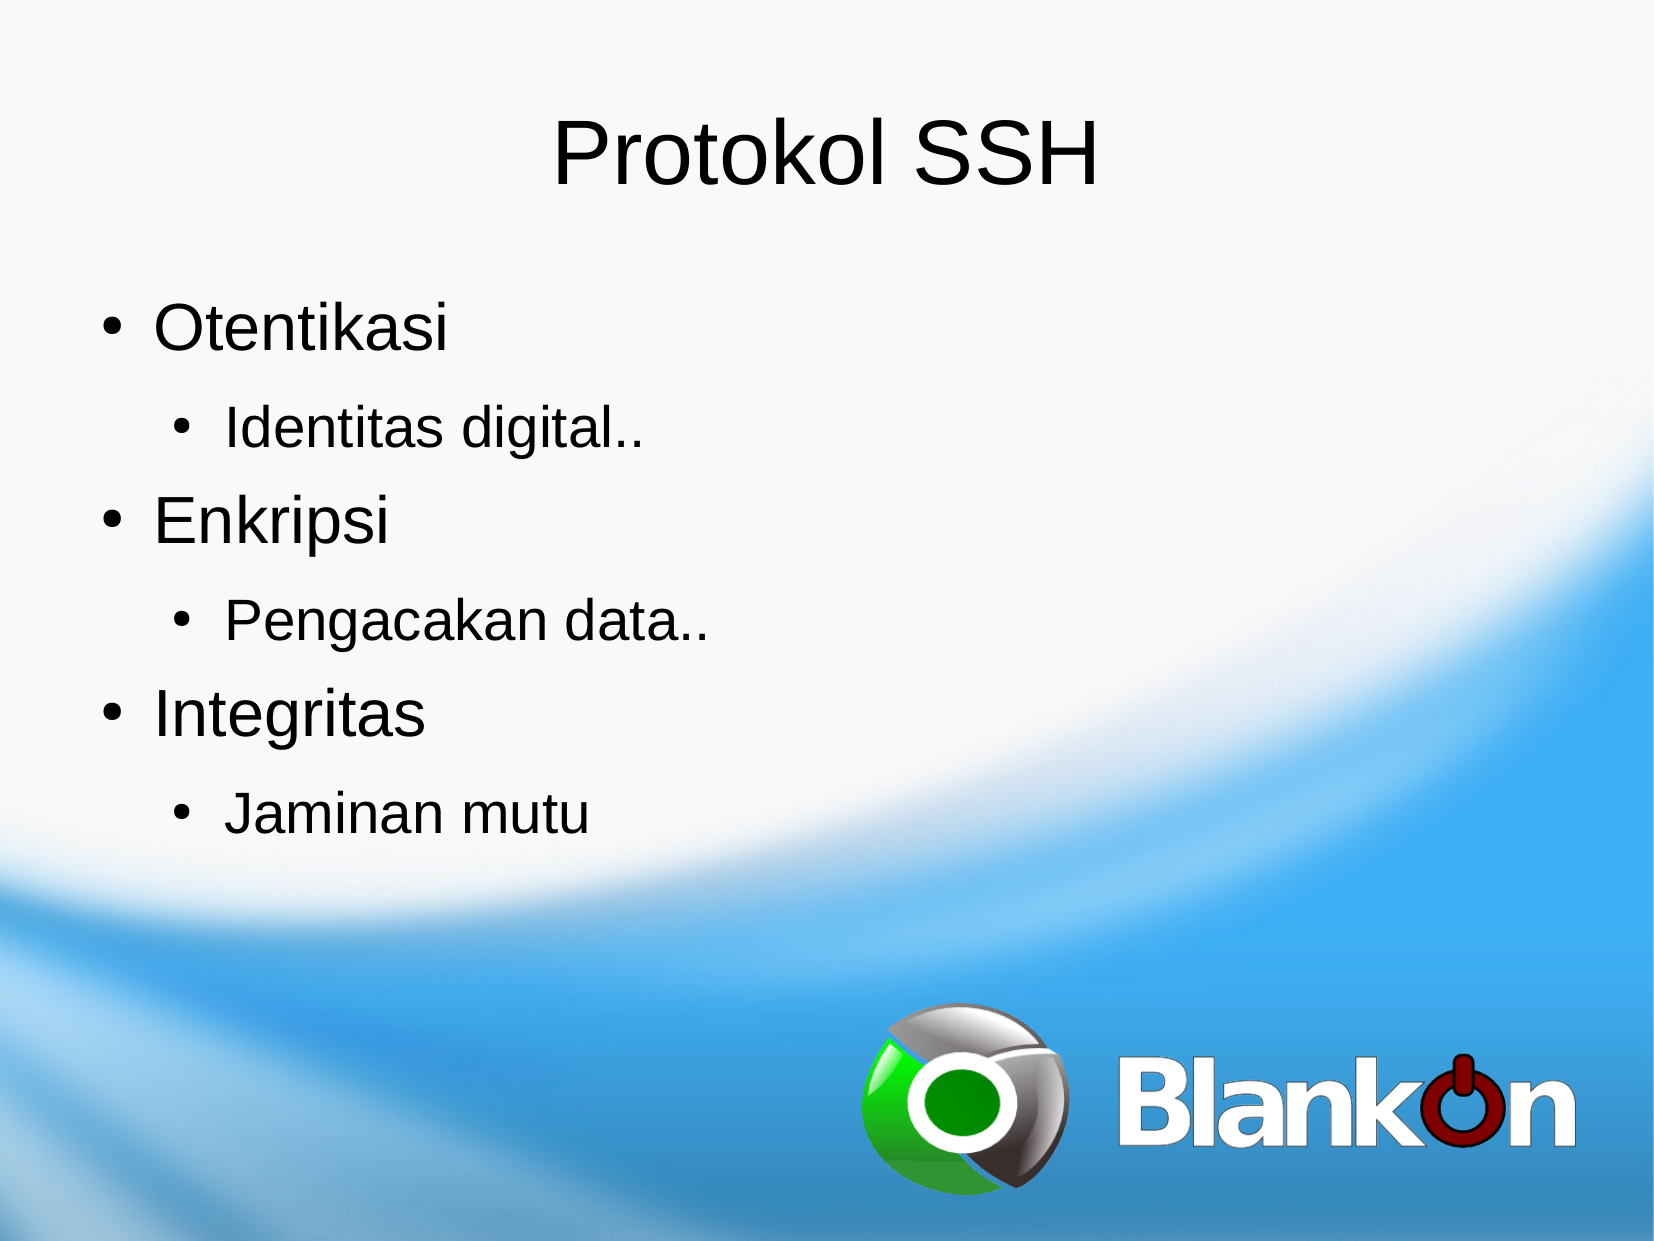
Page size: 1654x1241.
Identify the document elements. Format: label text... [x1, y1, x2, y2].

title Protokol SSH [82, 56, 1571, 250]
picture [0, 0, 1654, 1241]
list Otentikasi Identitas digital.. Enkripsi Pengacakan data.. Integritas Jaminan mutu [82, 290, 1571, 1109]
